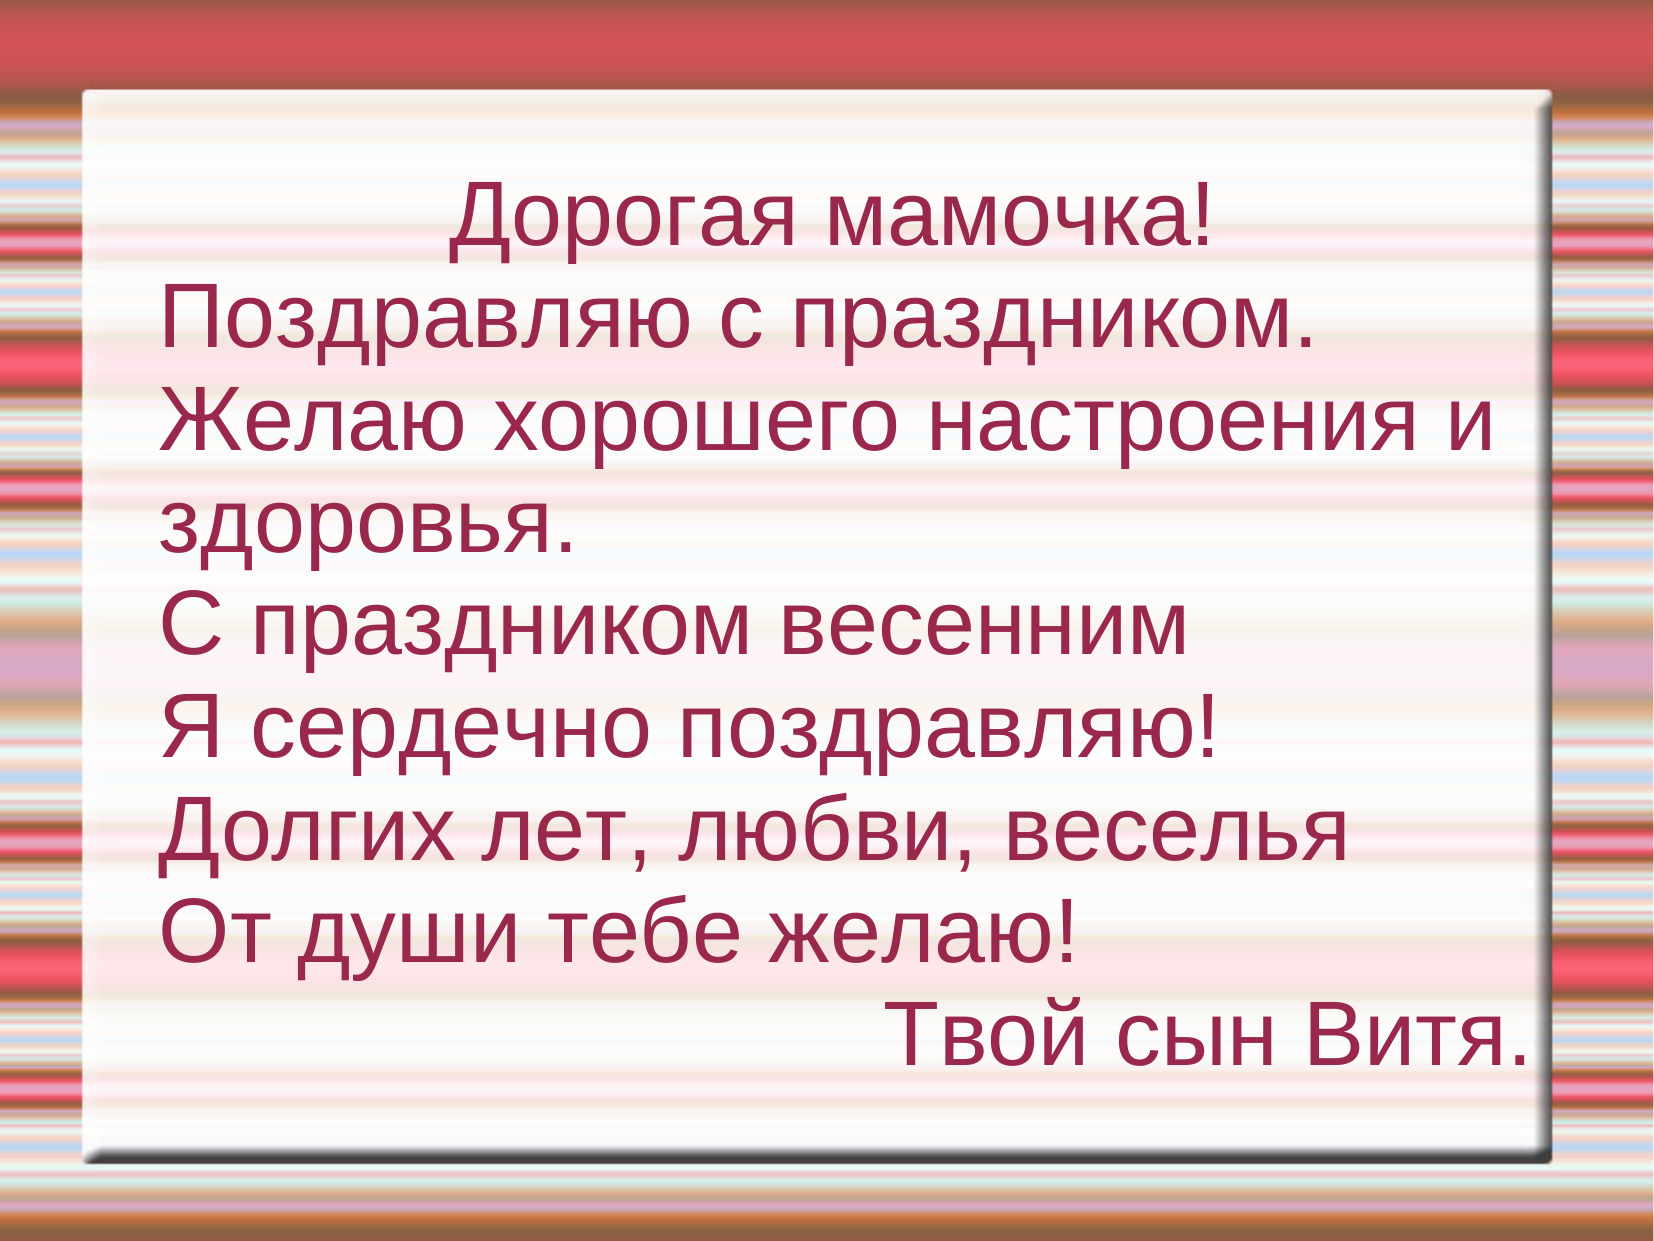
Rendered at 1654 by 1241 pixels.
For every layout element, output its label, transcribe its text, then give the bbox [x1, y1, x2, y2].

subtitle Дорогая мамочка! Поздравляю с праздником. Желаю хорошего настроения и здоровья. С праздником весенним Я сердечно поздравляю! Долгих лет, любви, веселья От души тебе желаю! Твой сын Витя. [121, 114, 1534, 1132]
picture [0, 0, 1654, 1241]
